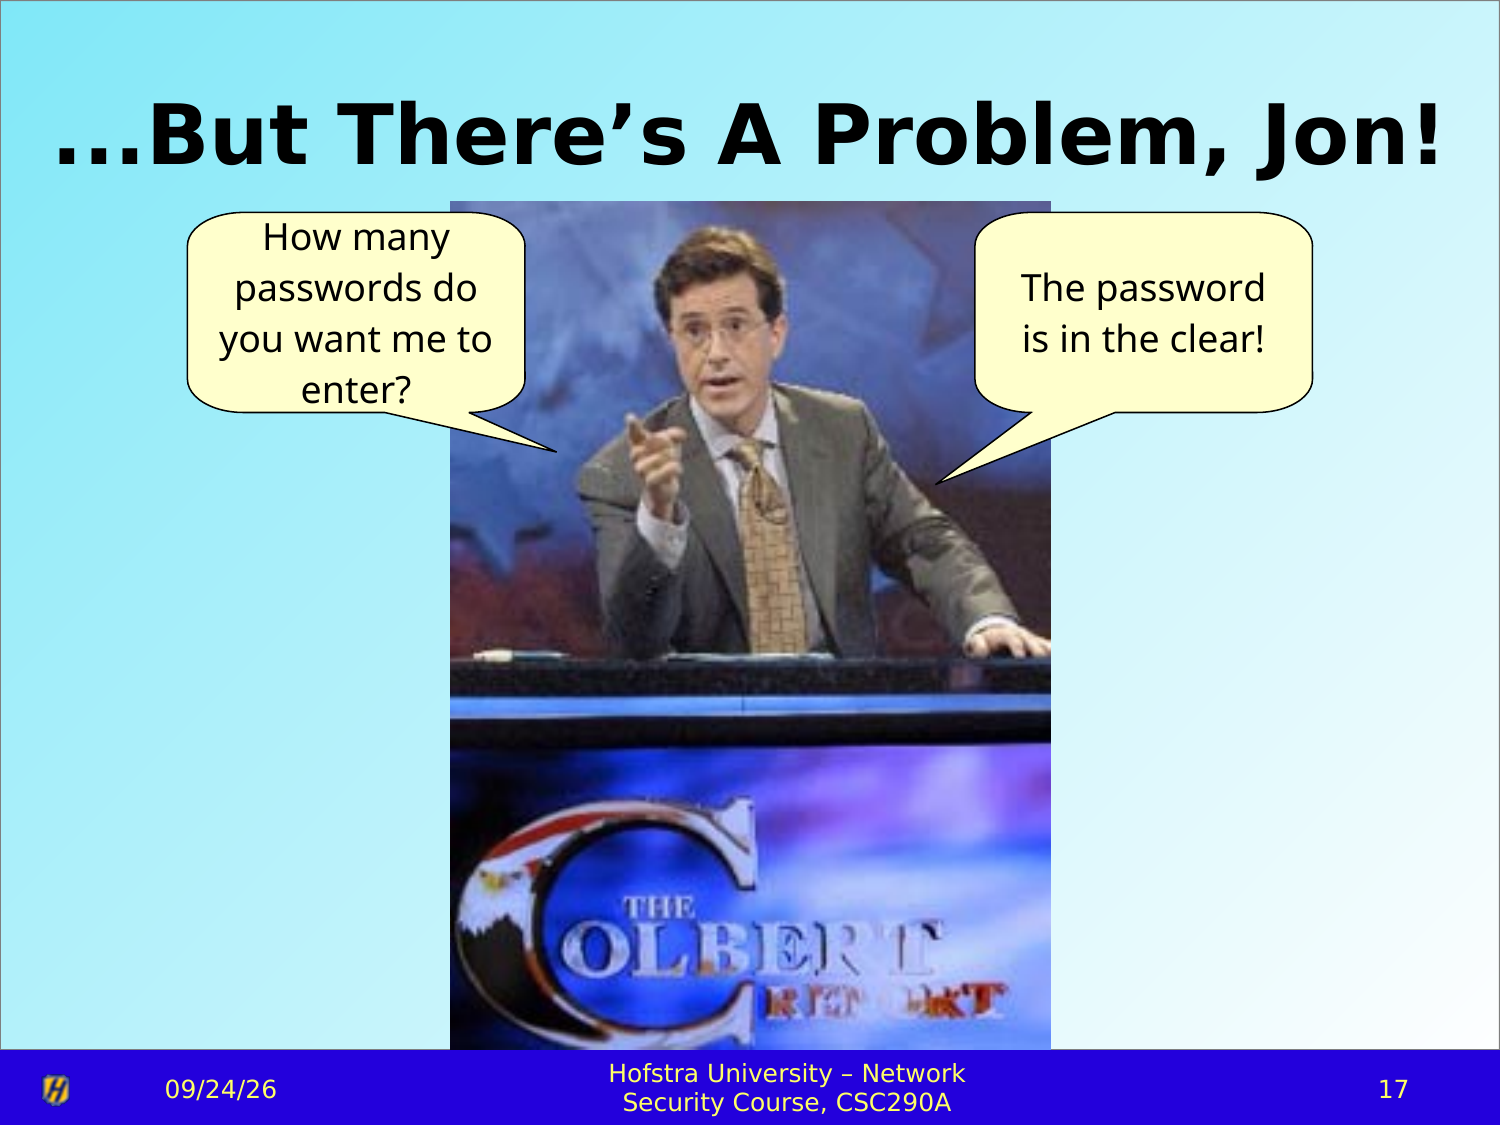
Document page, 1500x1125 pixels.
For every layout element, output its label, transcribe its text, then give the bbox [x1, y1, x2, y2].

picture [37, 1072, 76, 1110]
text_box How many passwords do you want me to enter? [187, 212, 557, 453]
text_box The password is in the clear! [935, 212, 1313, 485]
title ...But There’s A Problem, Jon! [0, 37, 1500, 192]
picture [450, 201, 1051, 1051]
